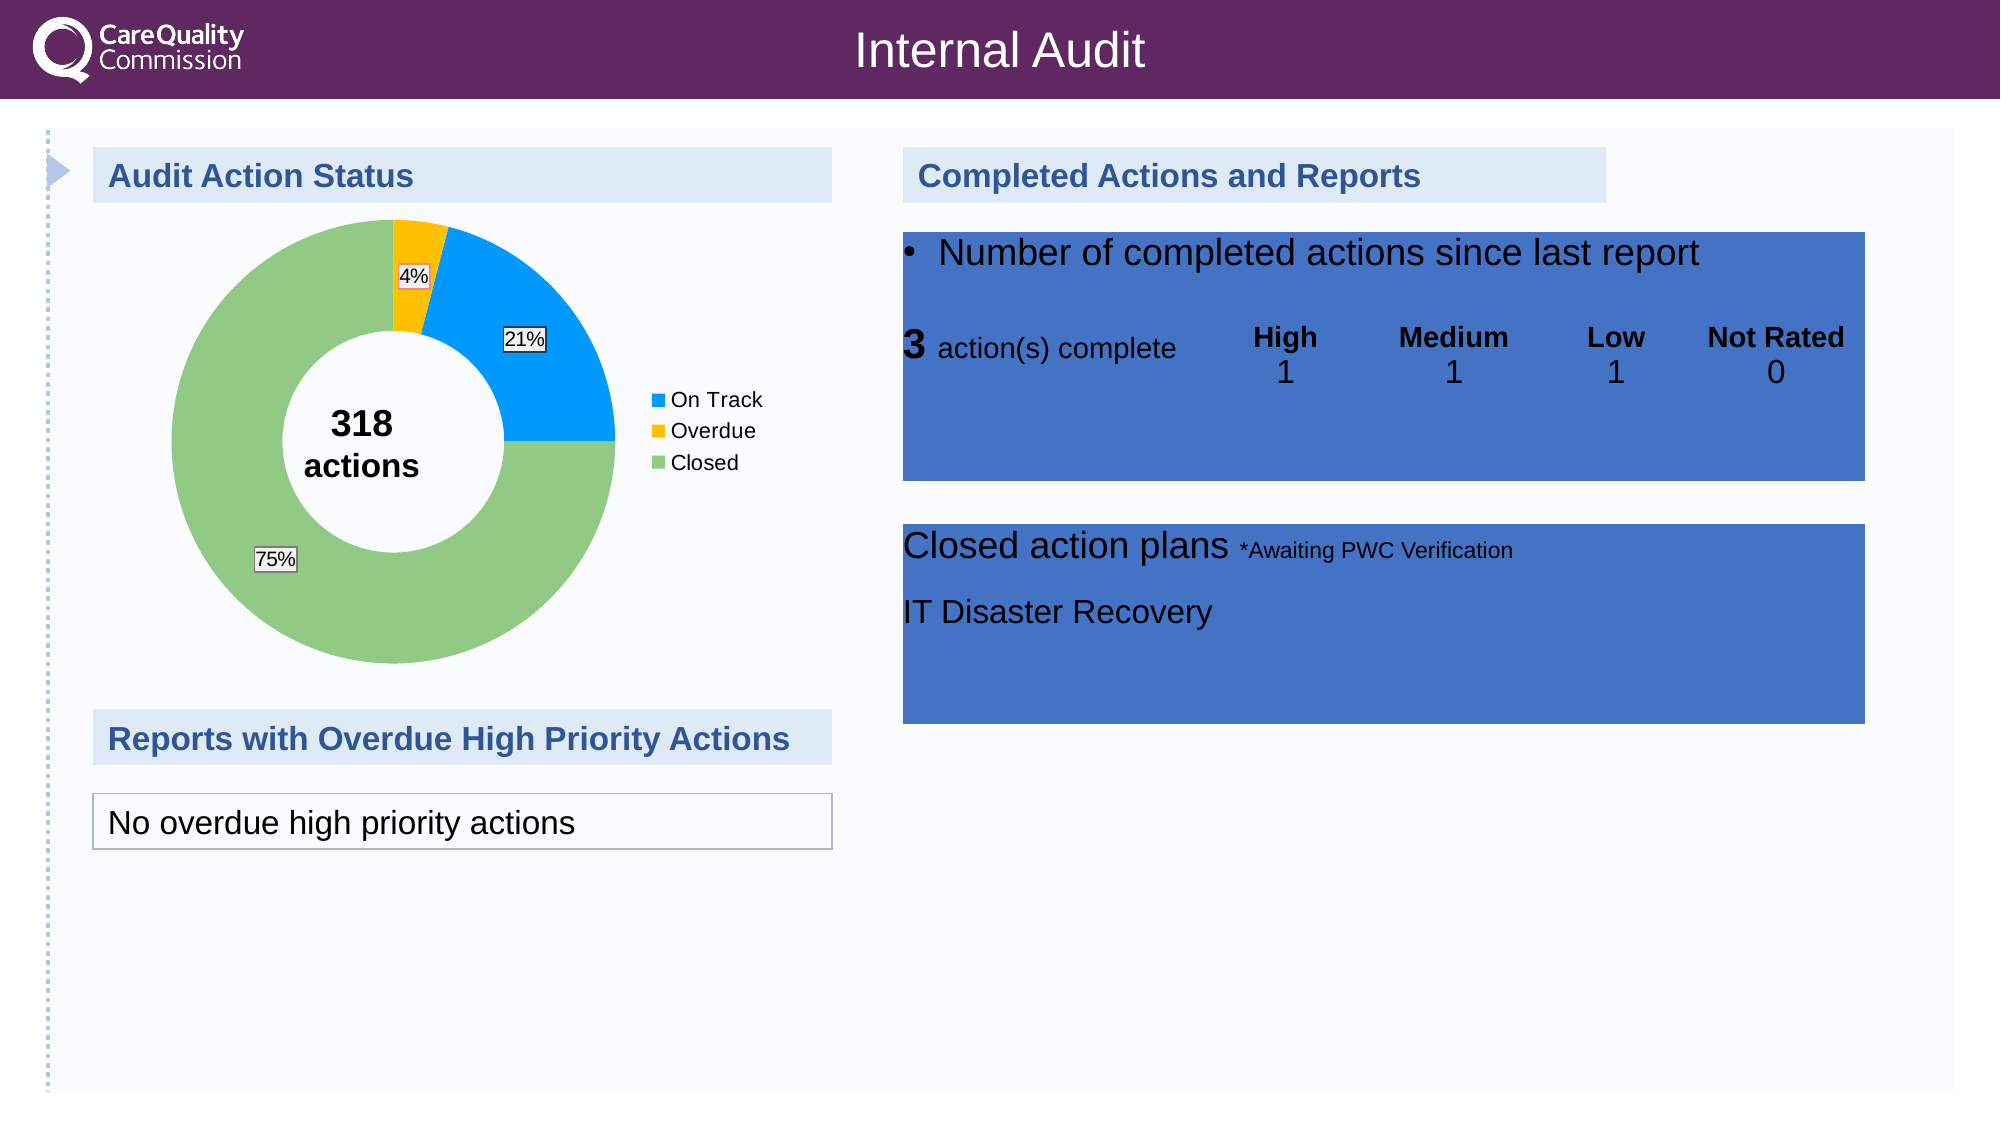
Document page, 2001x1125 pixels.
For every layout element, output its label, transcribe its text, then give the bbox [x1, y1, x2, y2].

table_cell 3 action(s) complete [903, 321, 1208, 481]
table_cell IT Disaster Recovery [903, 594, 1865, 724]
text_box Internal Audit [641, 9, 1358, 86]
table_cell Low 1 [1545, 321, 1688, 481]
chart [93, 210, 832, 673]
text_box Completed Actions and Reports [903, 147, 1607, 203]
text_box [47, 128, 1955, 1091]
text_box [0, 0, 2000, 99]
table_header Closed action plans *Awaiting PWC Verification [903, 524, 1865, 594]
table_cell Medium 1 [1363, 321, 1545, 481]
text_box Reports with Overdue High Priority Actions [93, 709, 832, 765]
text_box No overdue high priority actions [93, 793, 832, 850]
table_cell High 1 [1208, 321, 1363, 481]
picture [32, 16, 245, 84]
table_header Number of completed actions since last report [903, 232, 1865, 321]
text_box Audit Action Status [93, 147, 832, 203]
table_cell Not Rated 0 [1688, 321, 1865, 481]
text_box 318 actions [279, 391, 445, 493]
